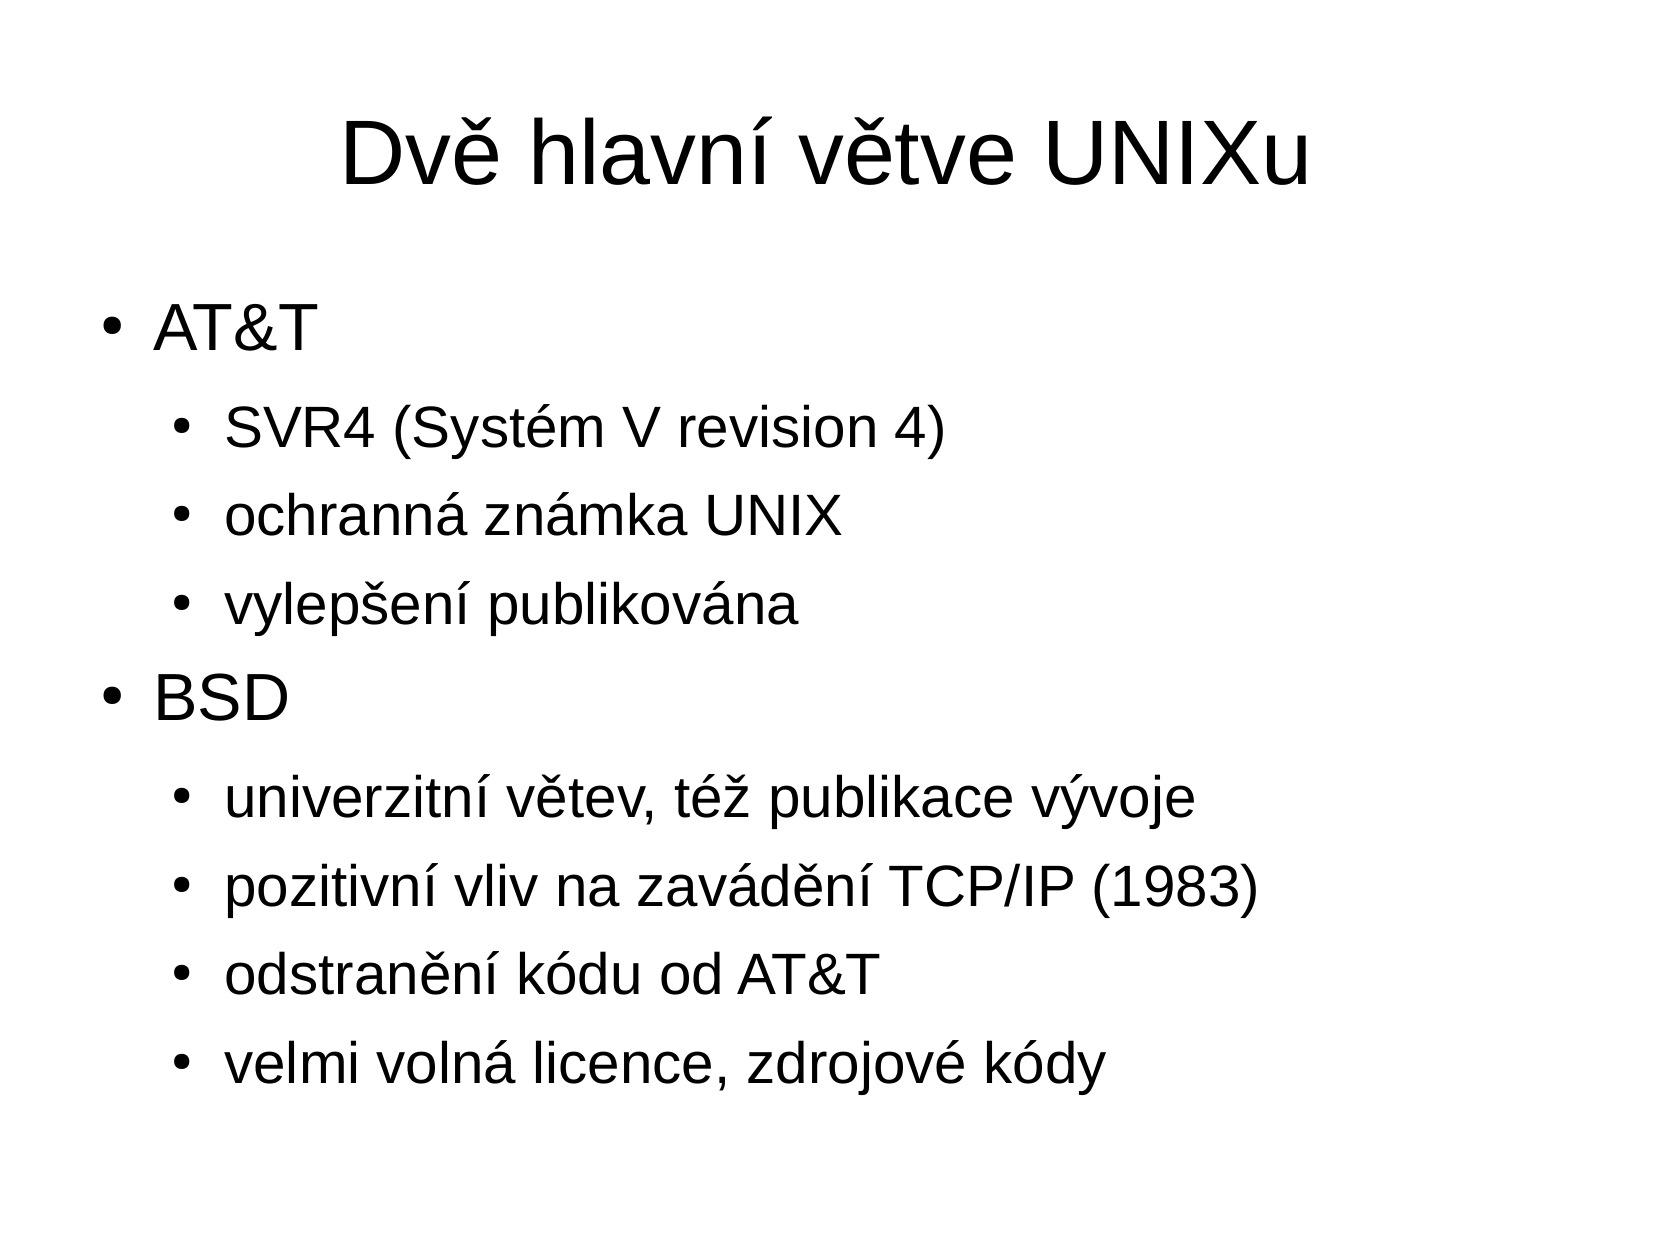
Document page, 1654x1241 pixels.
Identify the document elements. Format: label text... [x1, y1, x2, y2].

title Dvě hlavní větve UNIXu [82, 56, 1571, 250]
list AT&T SVR4 (Systém V revision 4) ochranná známka UNIX vylepšení publikována BSD univerzitní větev, též publikace vývoje pozitivní vliv na zavádění TCP/IP (1983) odstranění kódu od AT&T velmi volná licence, zdrojové kódy [82, 290, 1571, 1096]
